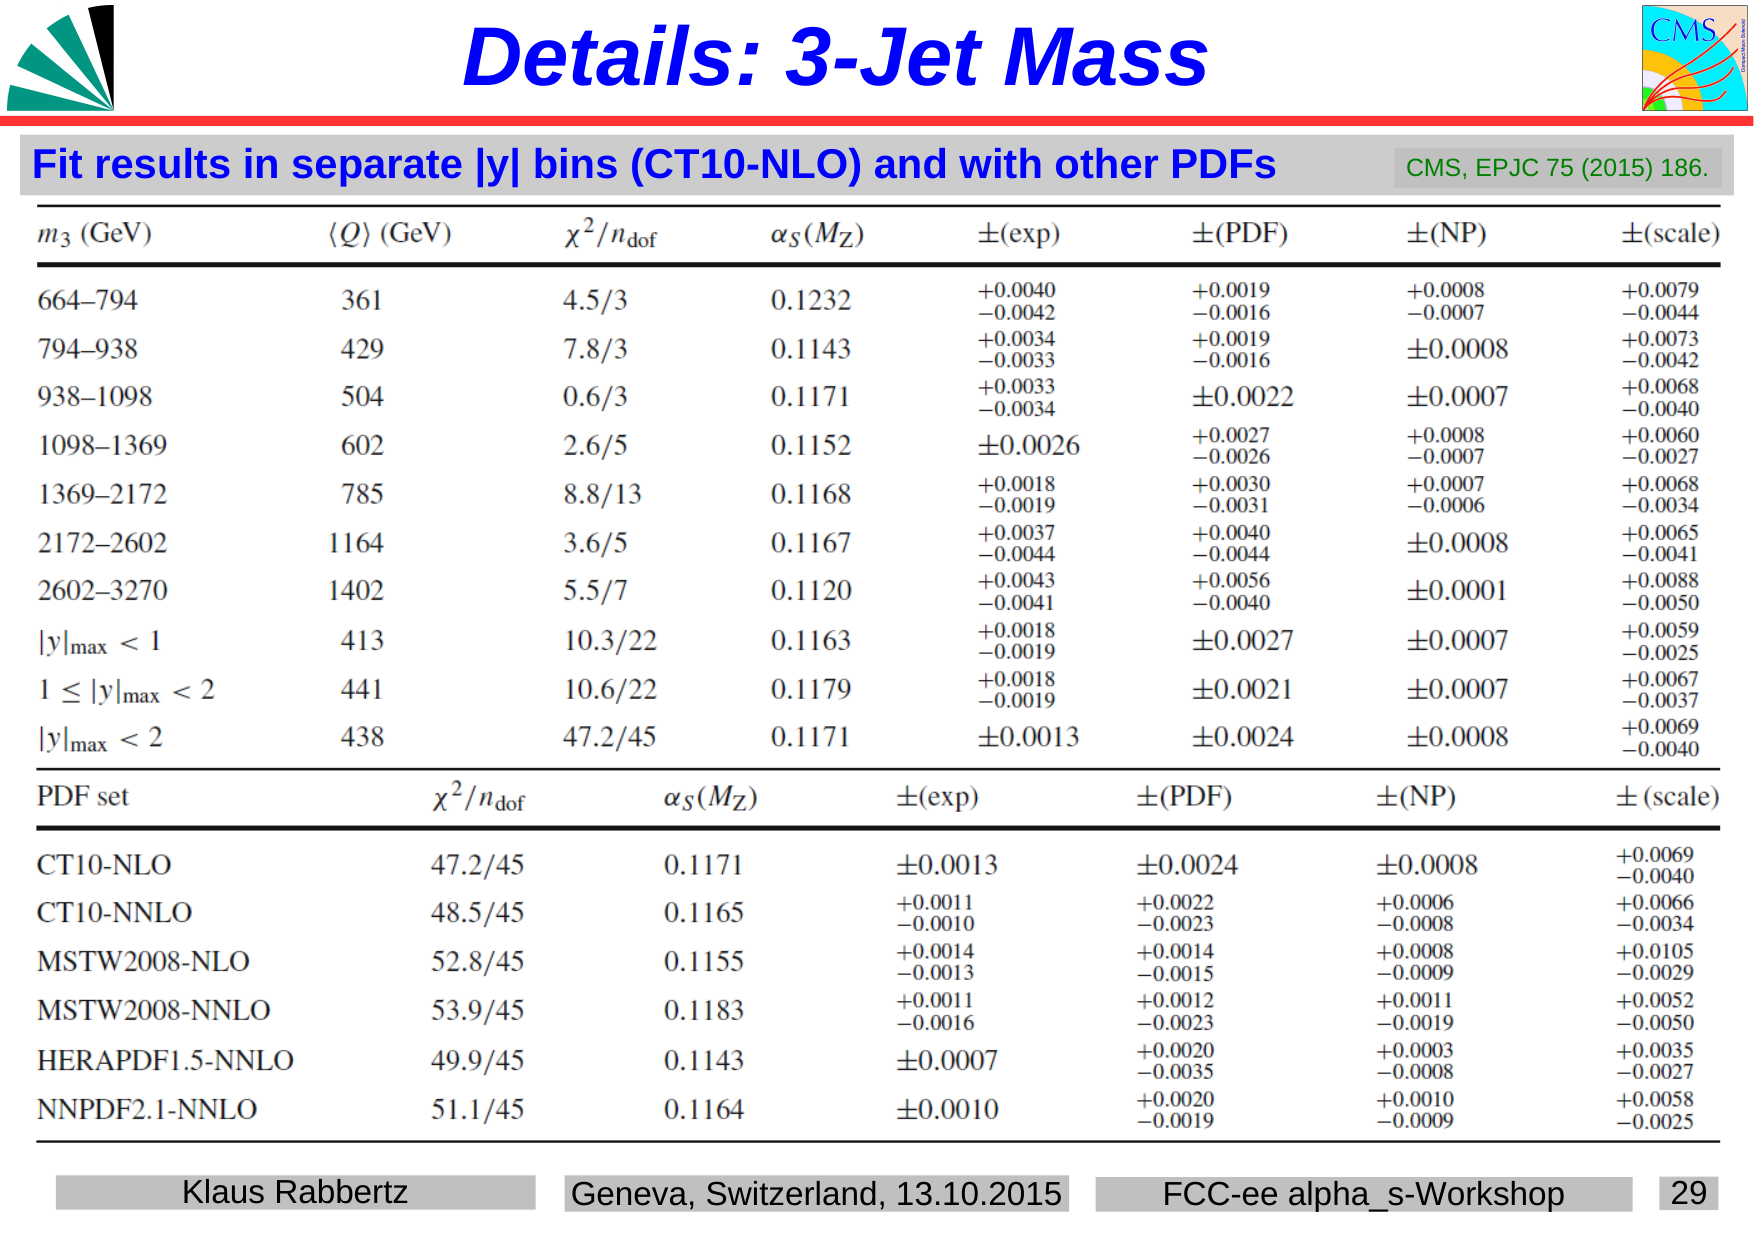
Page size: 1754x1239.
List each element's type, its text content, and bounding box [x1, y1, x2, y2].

picture [1642, 5, 1748, 111]
picture [7, 5, 114, 112]
picture [24, 196, 1729, 1158]
title Details: 3-Jet Mass [129, 0, 1545, 114]
text_box Fit results in separate |y| bins (CT10-NLO) and with other PDFs [20, 134, 1734, 196]
text_box CMS, EPJC 75 (2015) 186. [1394, 147, 1723, 188]
